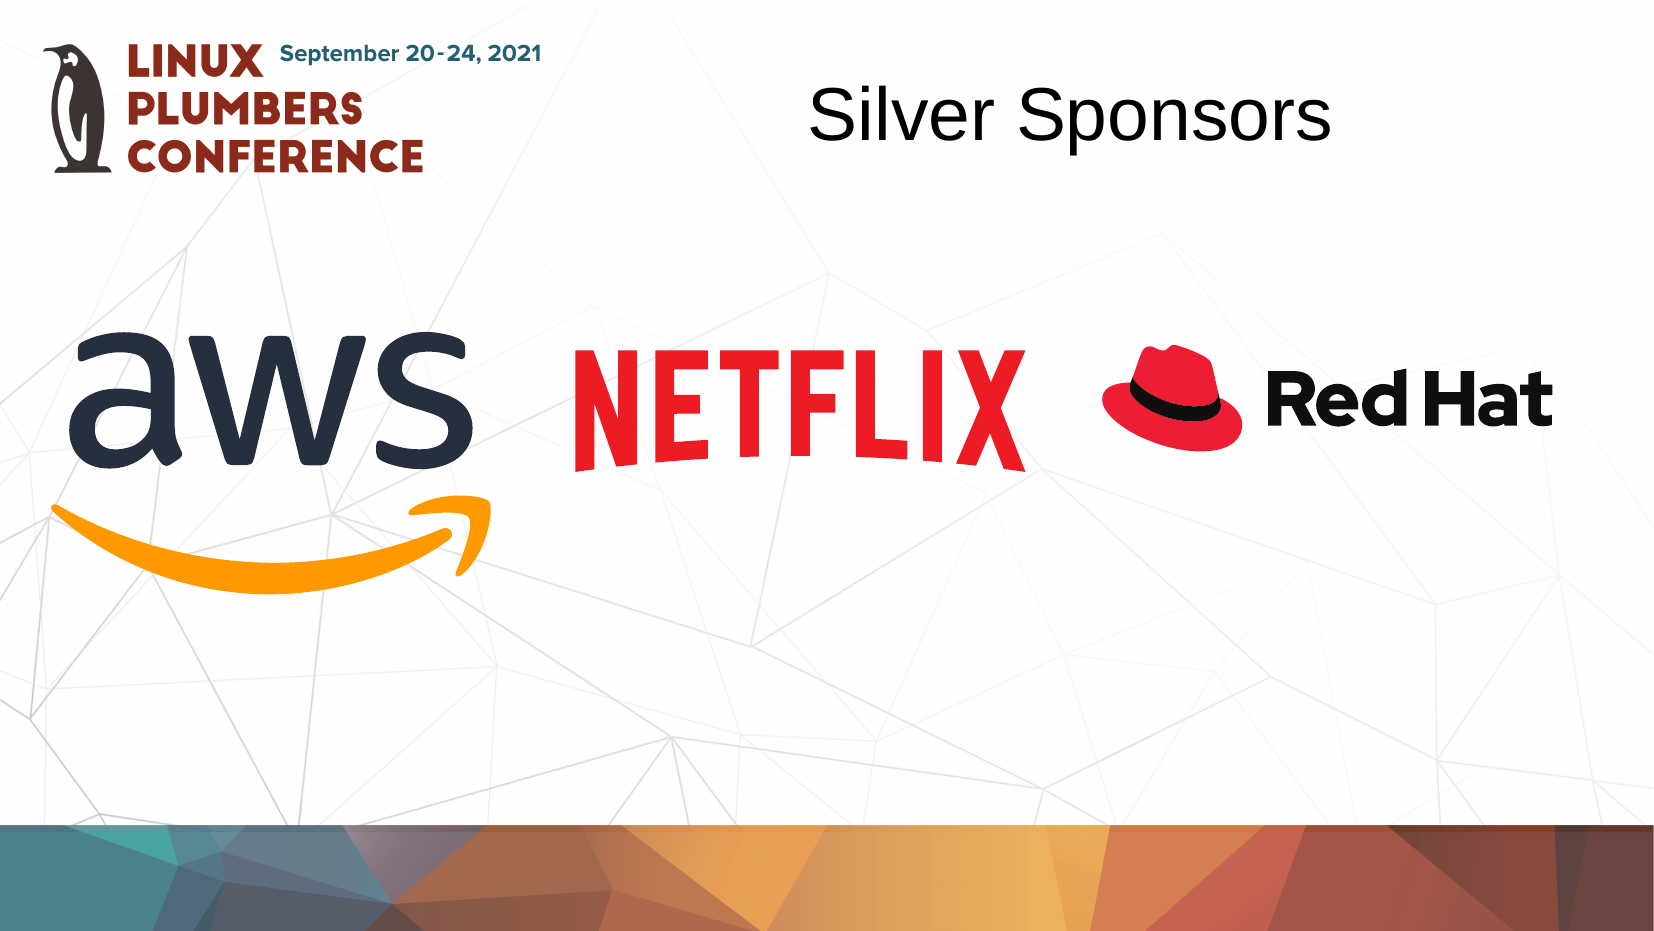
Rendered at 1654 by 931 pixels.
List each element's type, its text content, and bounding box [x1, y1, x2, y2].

picture [0, 1, 1654, 931]
title Silver Sponsors [570, 37, 1571, 193]
